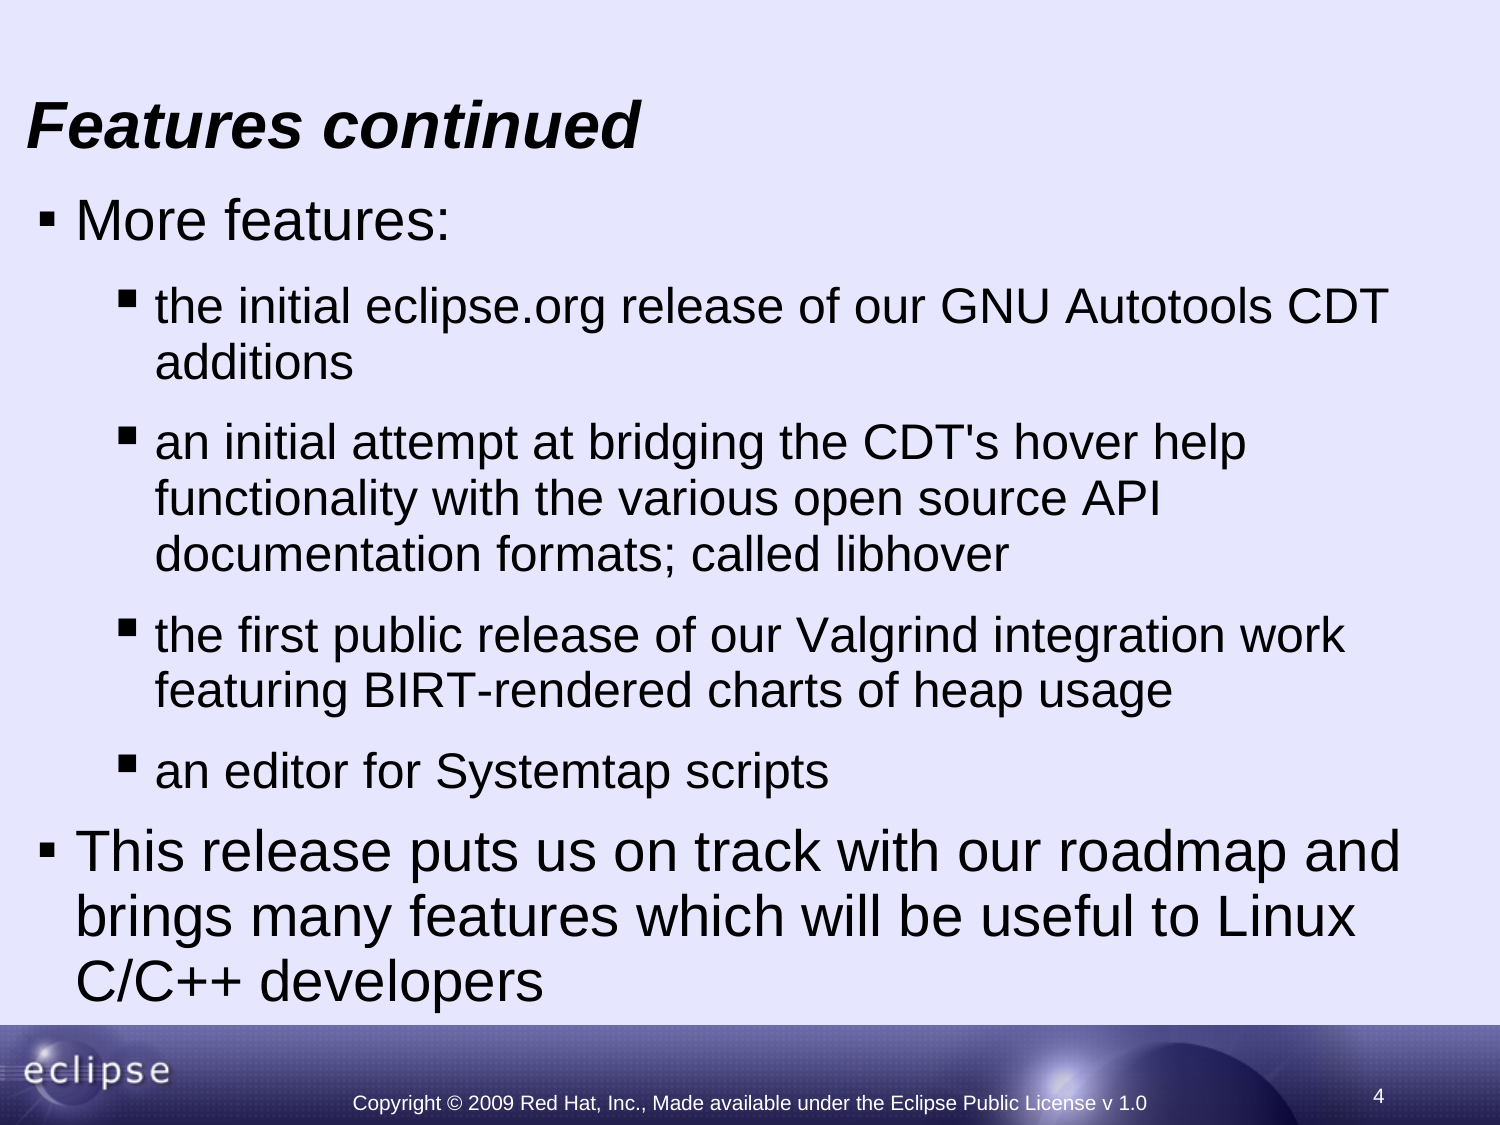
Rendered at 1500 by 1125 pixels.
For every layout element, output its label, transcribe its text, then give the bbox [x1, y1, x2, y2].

title Features continued [26, 84, 1474, 172]
picture [0, 1025, 1500, 1125]
list More features: the initial eclipse.org release of our GNU Autotools CDT additions an initial attempt at bridging the CDT's hover help functionality with the various open source API documentation formats; called libhover the first public release of our Valgrind integration work featuring BIRT-rendered charts of heap usage an editor for Systemtap scripts This release puts us on track with our roadmap and brings many features which will be useful to Linux C/C++ developers [37, 187, 1463, 1021]
